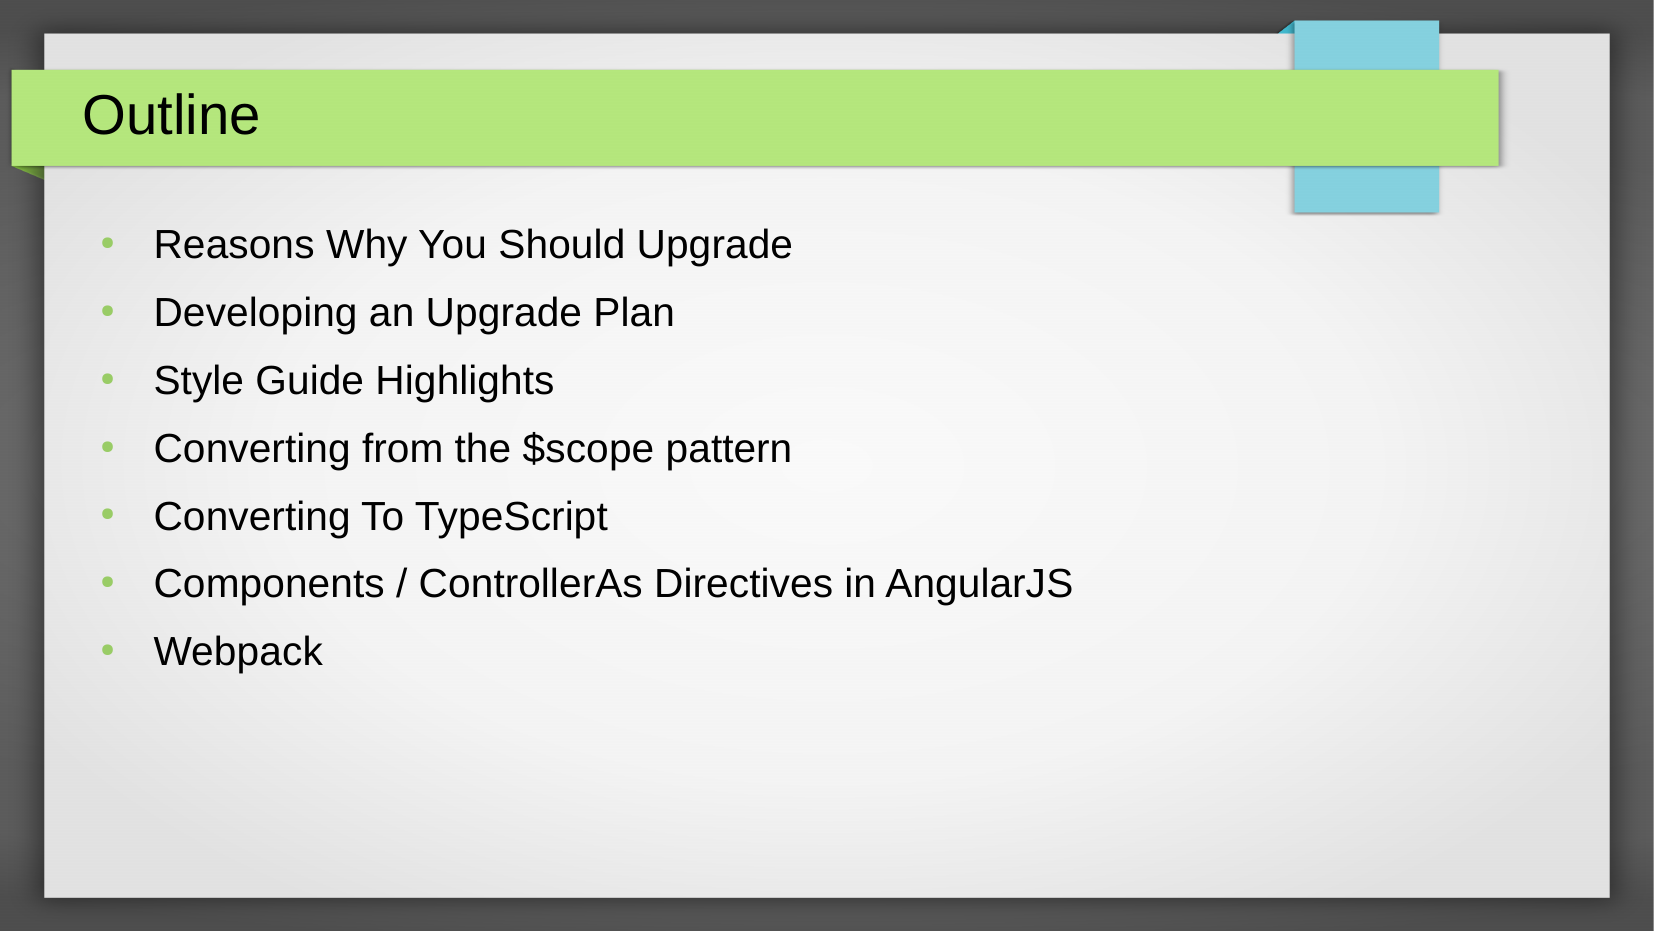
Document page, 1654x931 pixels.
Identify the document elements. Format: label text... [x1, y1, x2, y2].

list Reasons Why You Should Upgrade Developing an Upgrade Plan Style Guide Highlights Converting from the $scope pattern Converting To TypeScript Components / ControllerAs Directives in AngularJS Webpack [82, 221, 1571, 761]
title Outline [82, 70, 1264, 160]
picture [0, 0, 1654, 931]
